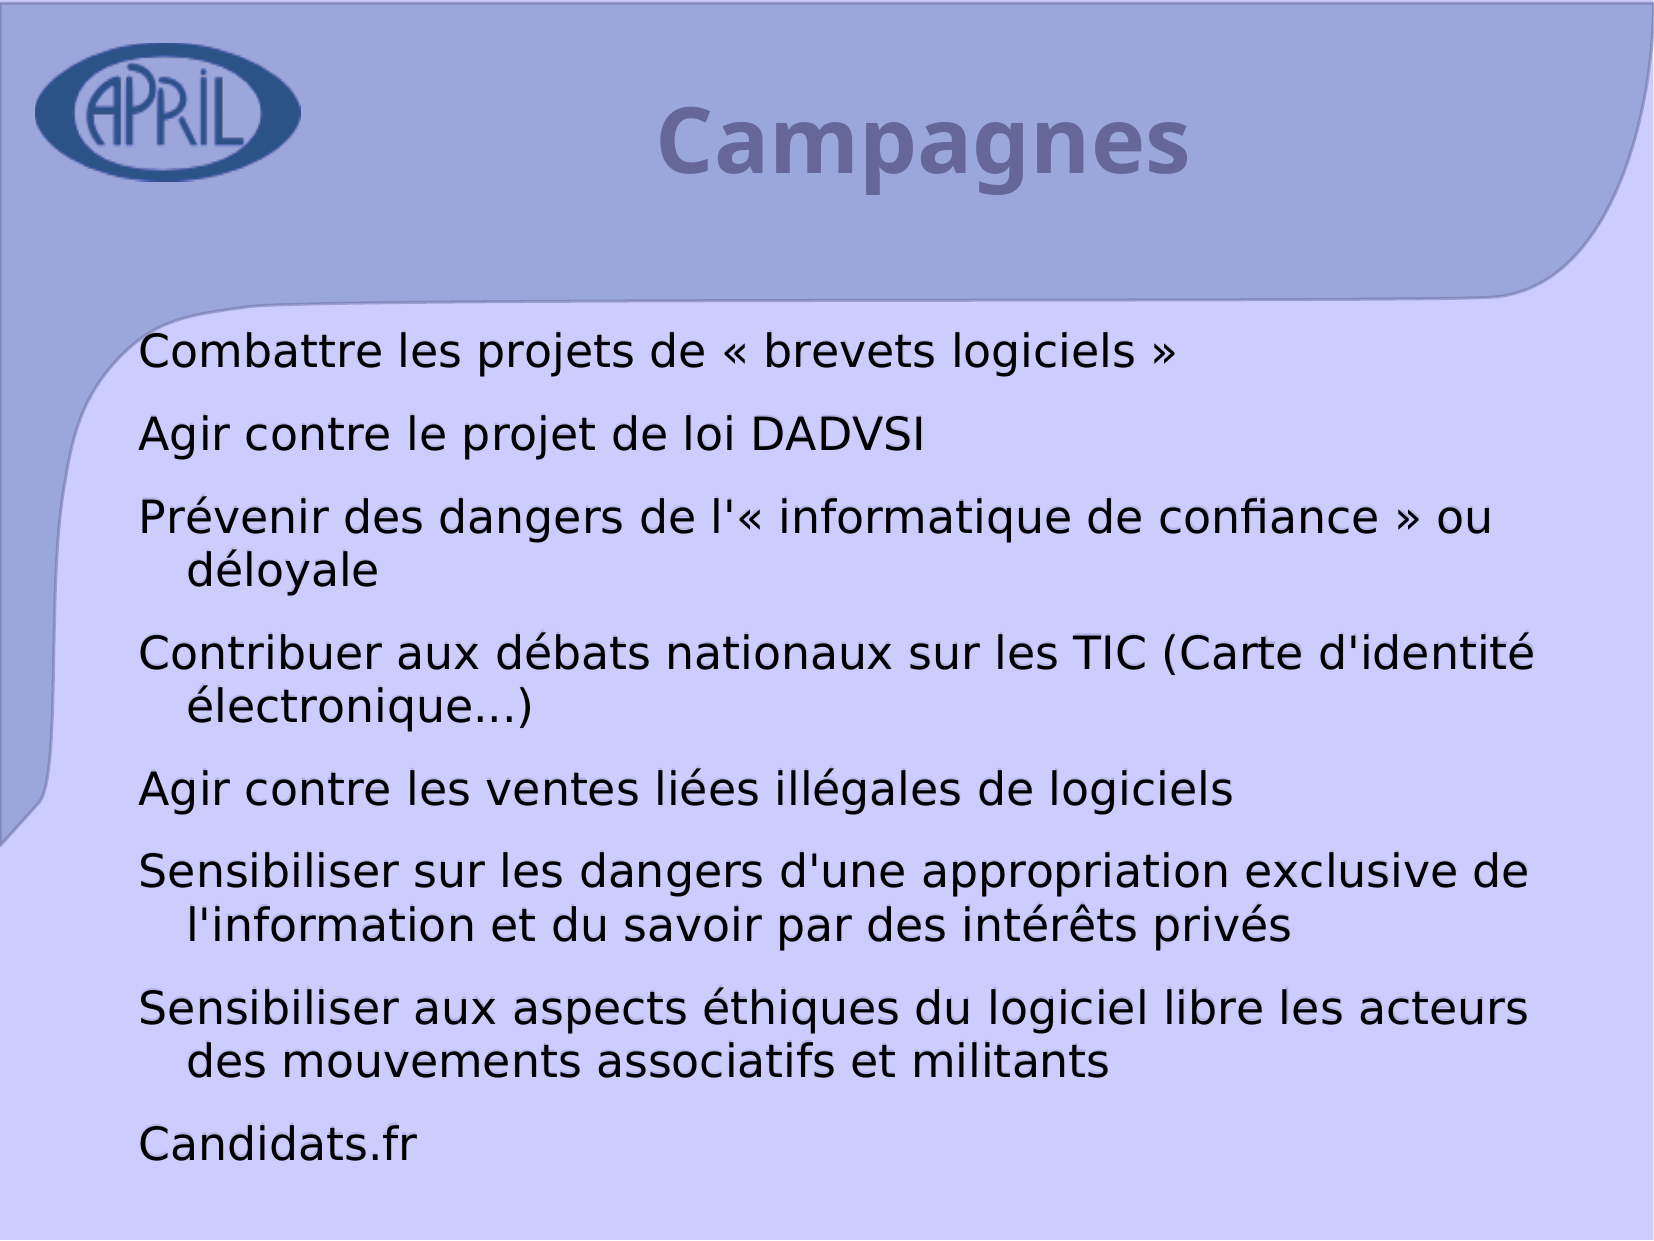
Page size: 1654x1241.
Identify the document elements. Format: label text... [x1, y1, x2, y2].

picture [35, 43, 301, 182]
title Campagnes [313, 34, 1534, 242]
list Combattre les projets de « brevets logiciels » Agir contre le projet de loi DADVSI Prévenir des dangers de l'« informatique de confiance » ou déloyale Contribuer aux débats nationaux sur les TIC (Carte d'identité électronique...) Agir contre les ventes liées illégales de logiciels Sensibiliser sur les dangers d'une appropriation exclusive de l'information et du savoir par des intérêts privés Sensibiliser aux aspects éthiques du logiciel libre les acteurs des mouvements associatifs et militants Candidats.fr [109, 324, 1623, 1192]
